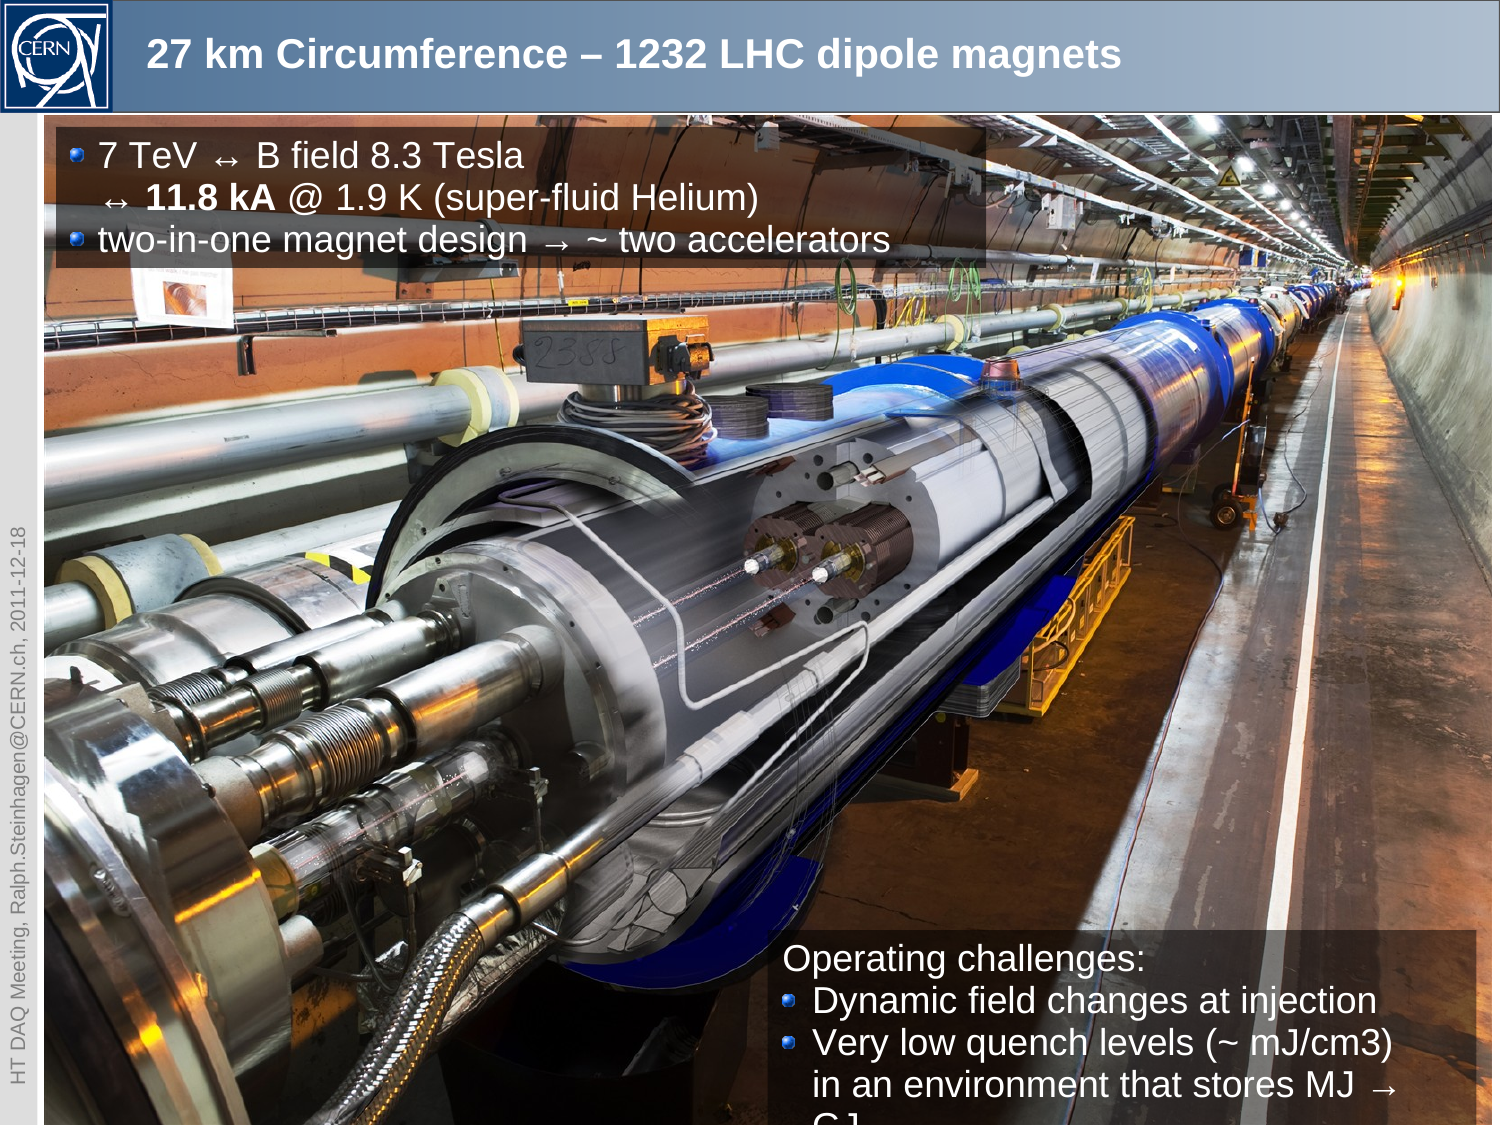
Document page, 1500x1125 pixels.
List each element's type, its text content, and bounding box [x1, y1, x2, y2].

text_box [885, 856, 1447, 930]
picture [0, 0, 113, 113]
text_box 7 TeV ↔ B field 8.3 Tesla ↔ 11.8 kA @ 1.9 K (super-fluid Helium) two-in-one magnet design → ~ two accelerators [56, 126, 987, 268]
title 27 km Circumference – 1232 LHC dipole magnets [131, 0, 1350, 104]
picture [44, 115, 1492, 1125]
text_box Operating challenges: Dynamic field changes at injection Very low quench levels (~ mJ/cm3) in an environment that stores MJ → GJ [767, 930, 1477, 1116]
picture [817, 1116, 853, 1125]
